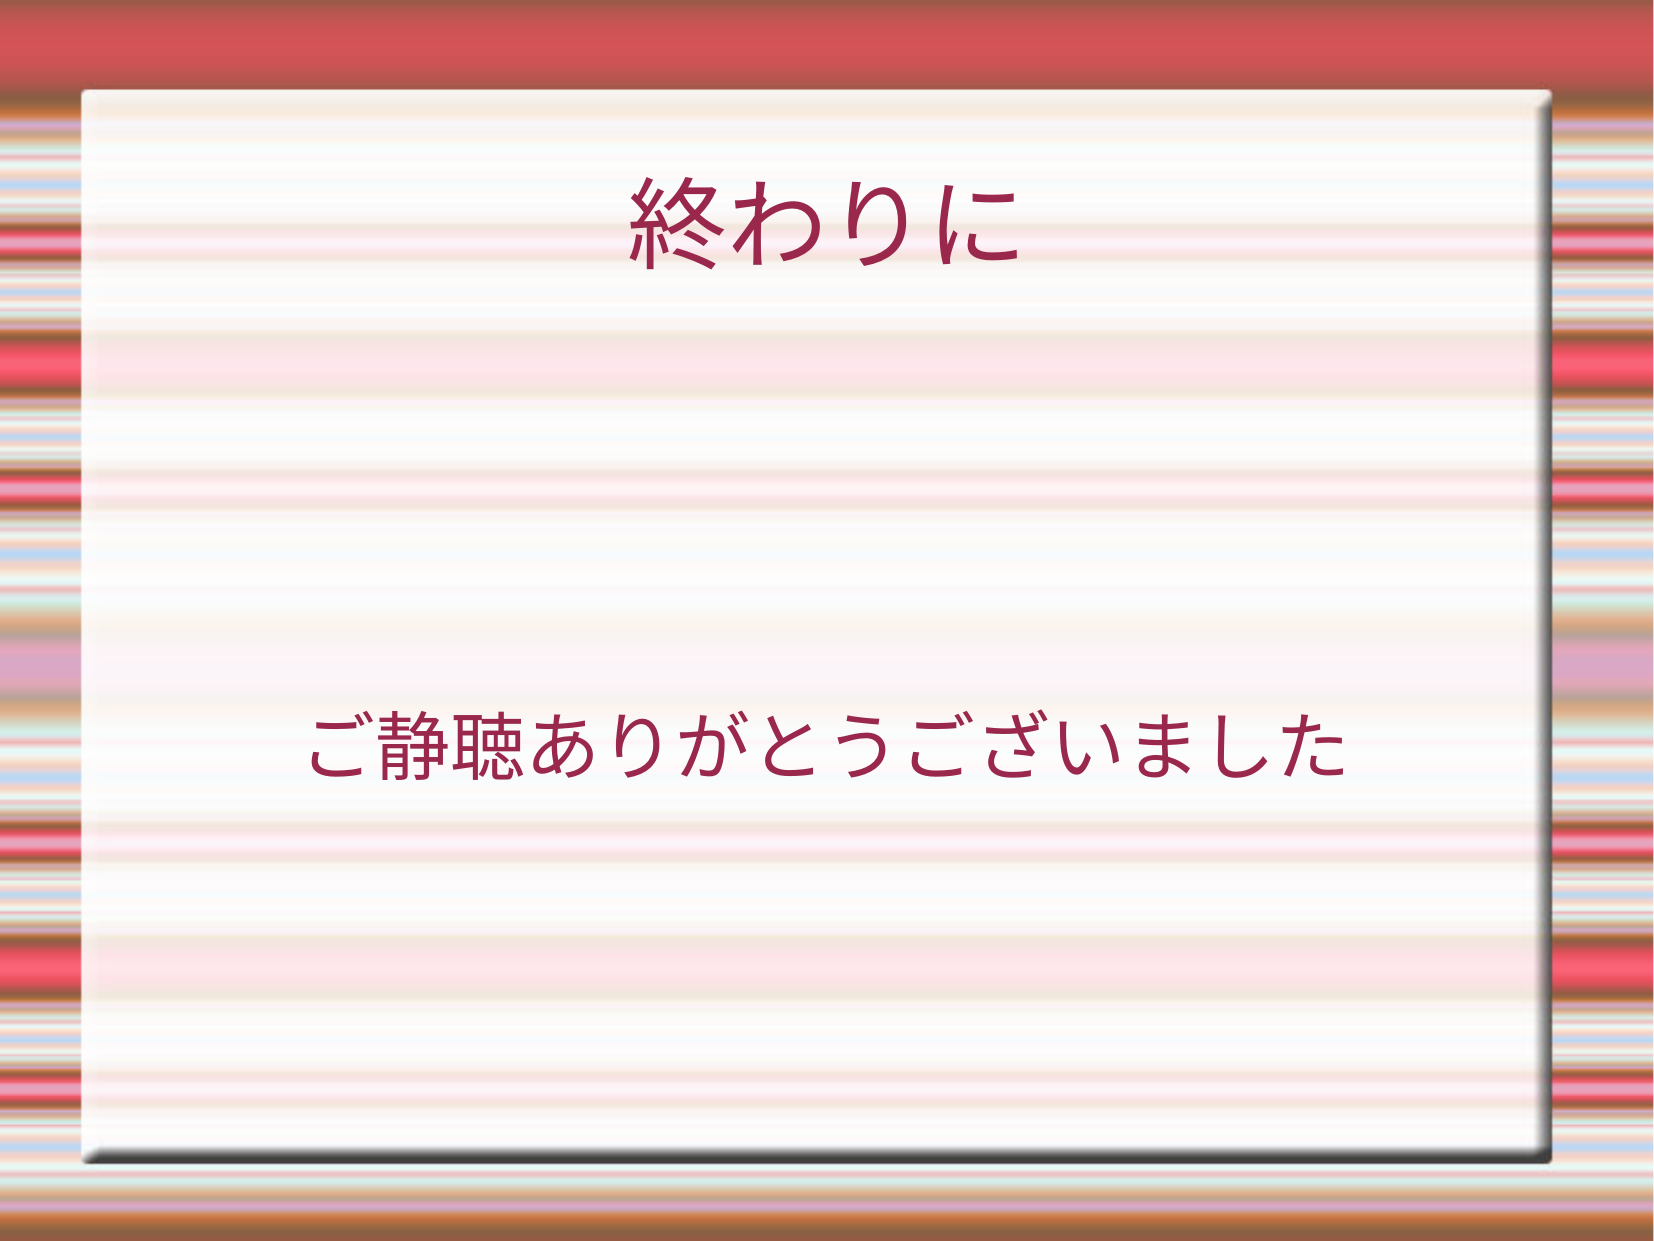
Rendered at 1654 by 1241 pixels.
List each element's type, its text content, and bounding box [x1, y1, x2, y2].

title 終わりに [121, 114, 1534, 322]
picture [0, 0, 1654, 1241]
subtitle ご静聴ありがとうございました [134, 350, 1516, 1133]
